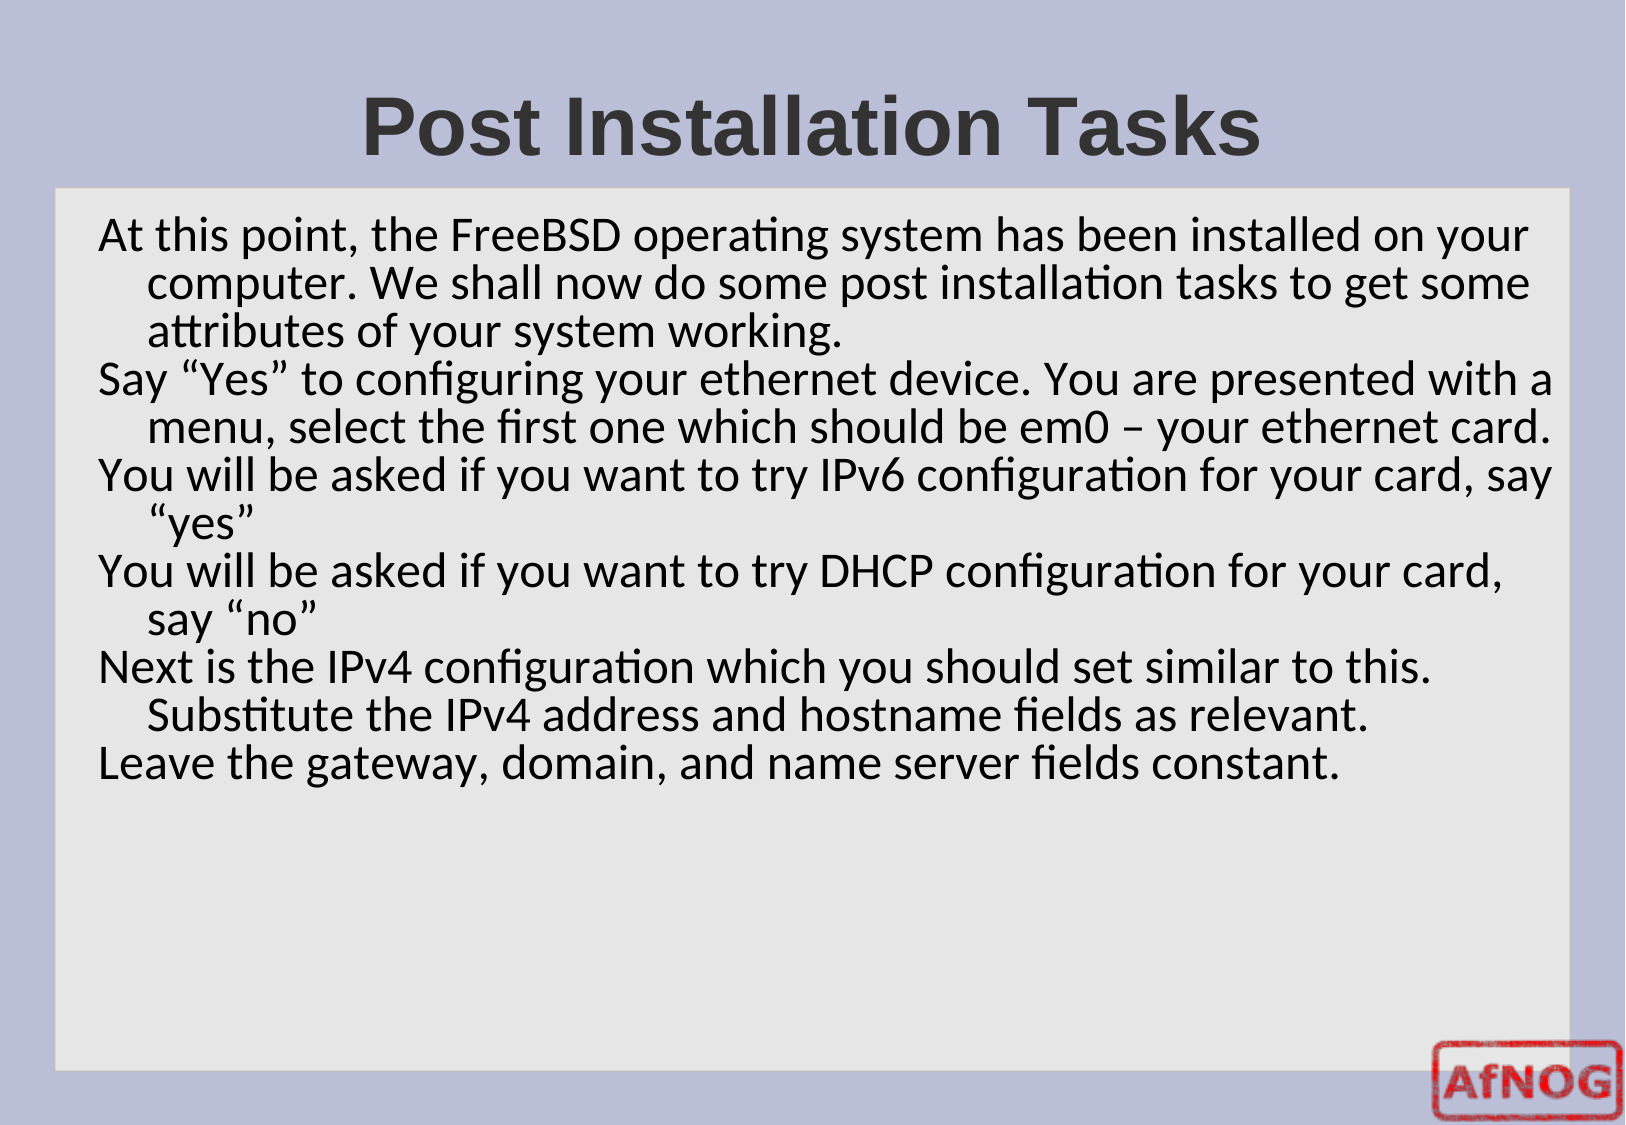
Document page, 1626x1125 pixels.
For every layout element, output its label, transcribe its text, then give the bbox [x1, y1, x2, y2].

title Post Installation Tasks [54, 44, 1571, 215]
list At this point, the FreeBSD operating system has been installed on your computer. We shall now do some post installation tasks to get some attributes of your system working. Say “Yes” to configuring your ethernet device. You are presented with a menu, select the first one which should be em0 – your ethernet card. You will be asked if you want to try IPv6 configuration for your card, say “yes” You will be asked if you want to try DHCP configuration for your card, say “no” Next is the IPv4 configuration which you should set similar to this. Substitute the IPv4 address and hostname fields as relevant. Leave the gateway, domain, and name server fields constant. [82, 214, 1560, 1045]
picture [1430, 1038, 1626, 1125]
